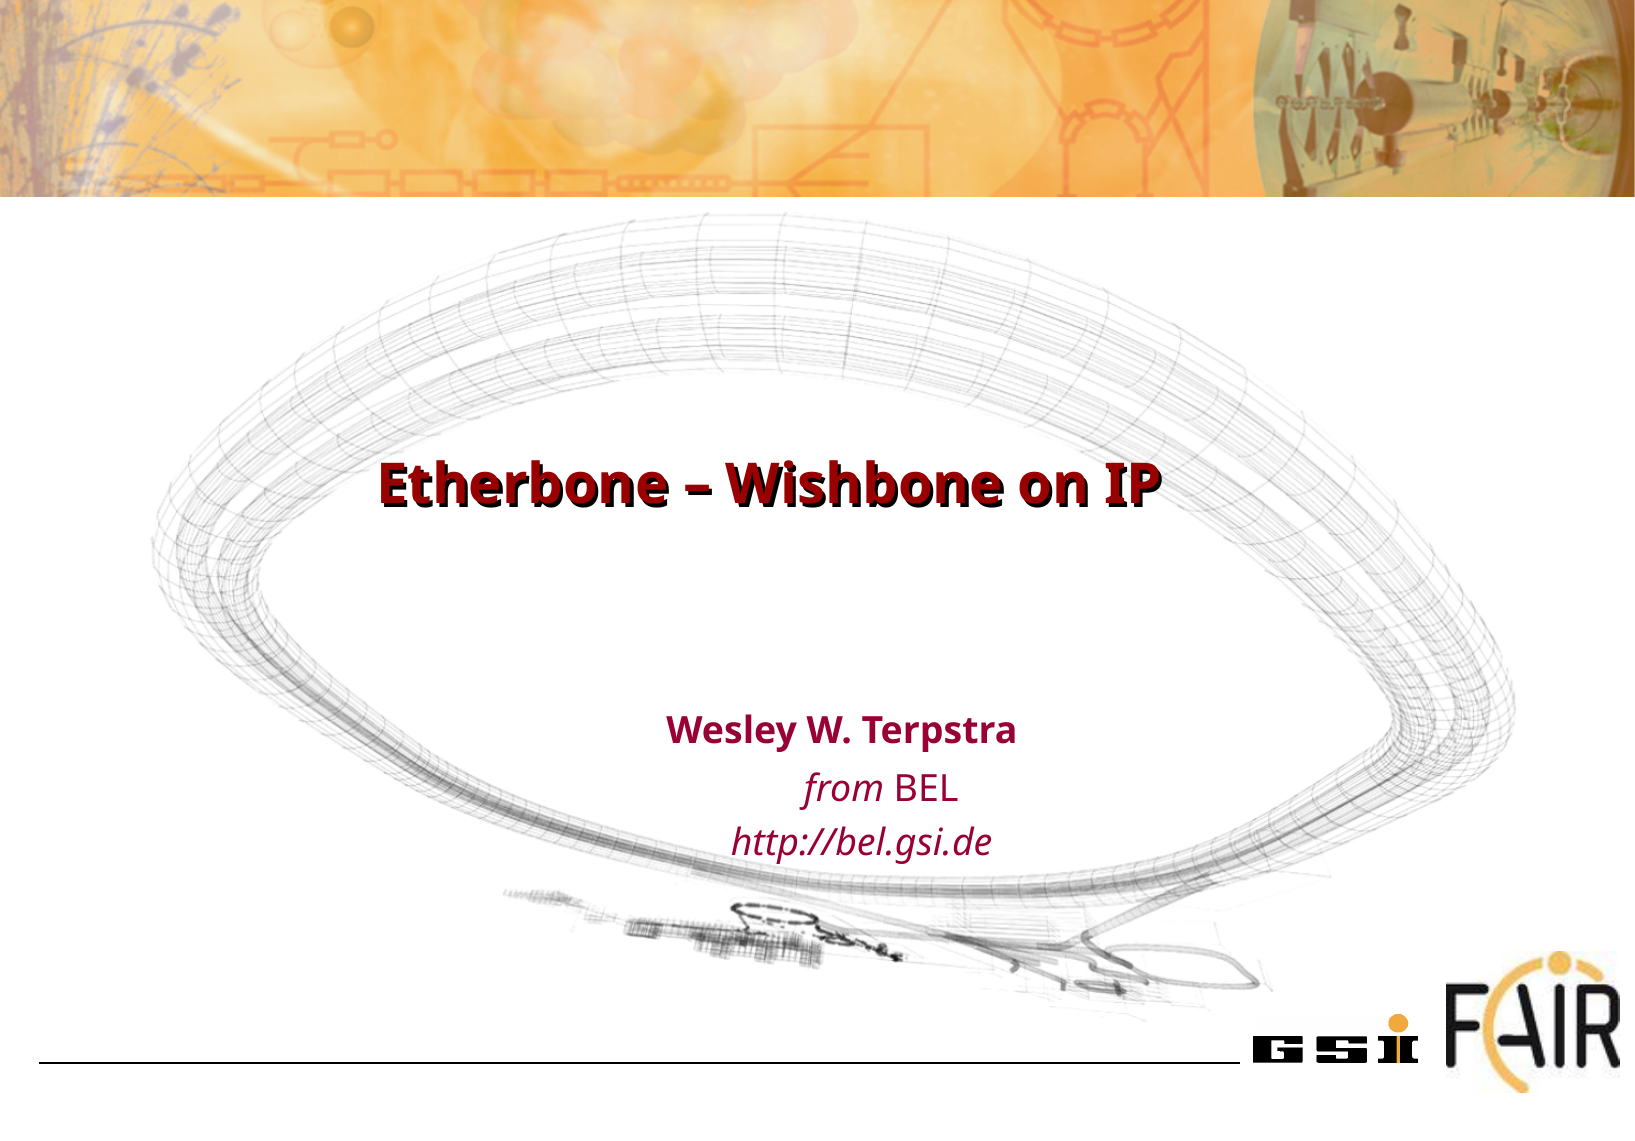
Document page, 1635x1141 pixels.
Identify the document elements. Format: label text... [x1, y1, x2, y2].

picture [125, 205, 1620, 1093]
text_box Etherbone – Wishbone on IP [155, 440, 1382, 658]
subtitle Wesley W. Terpstra from BEL http://bel.gsi.de [250, 617, 1396, 926]
picture [0, 0, 1635, 197]
title [144, 310, 1529, 592]
